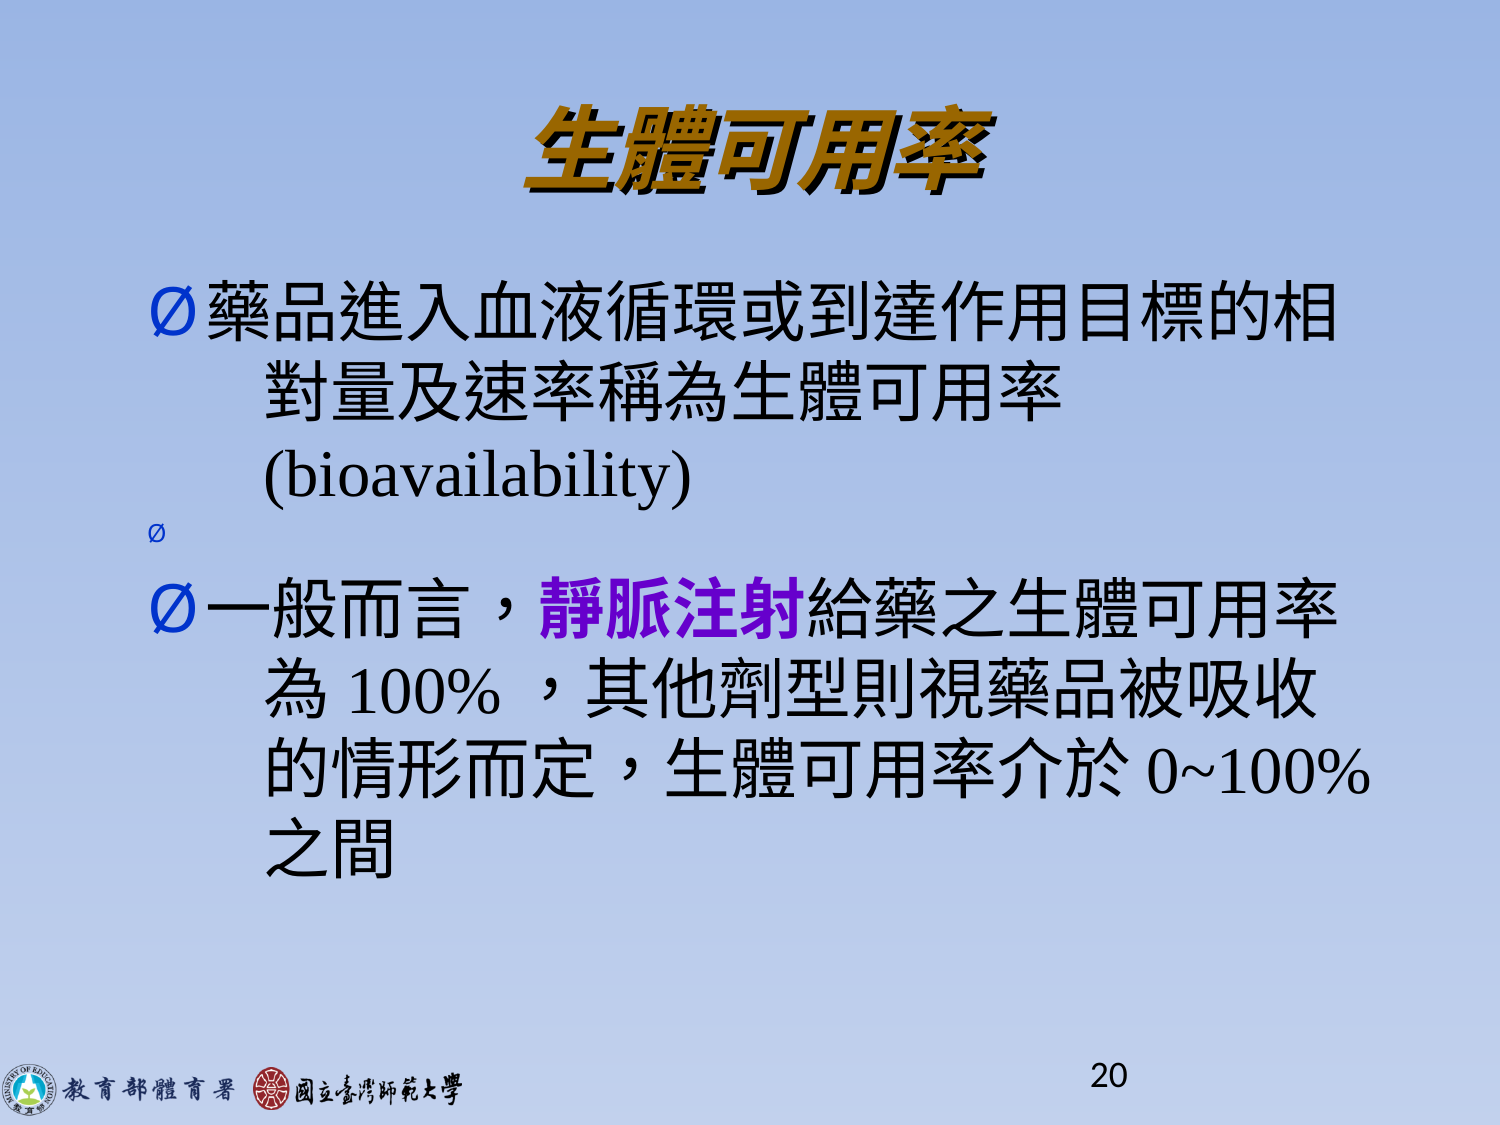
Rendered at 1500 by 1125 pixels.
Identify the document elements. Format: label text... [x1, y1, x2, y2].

title 生體可用率 [0, 78, 1500, 213]
text_box 藥品進入血液循環或到達作用目標的相對量及速率稱為生體可用率 (bioavailability) 一般而言，靜脈注射給藥之生體可用率為100%，其他劑型則視藥品被吸收的情形而定，生體可用率介於0~100%之間 [132, 262, 1388, 993]
text_box [1074, 1042, 1426, 1103]
